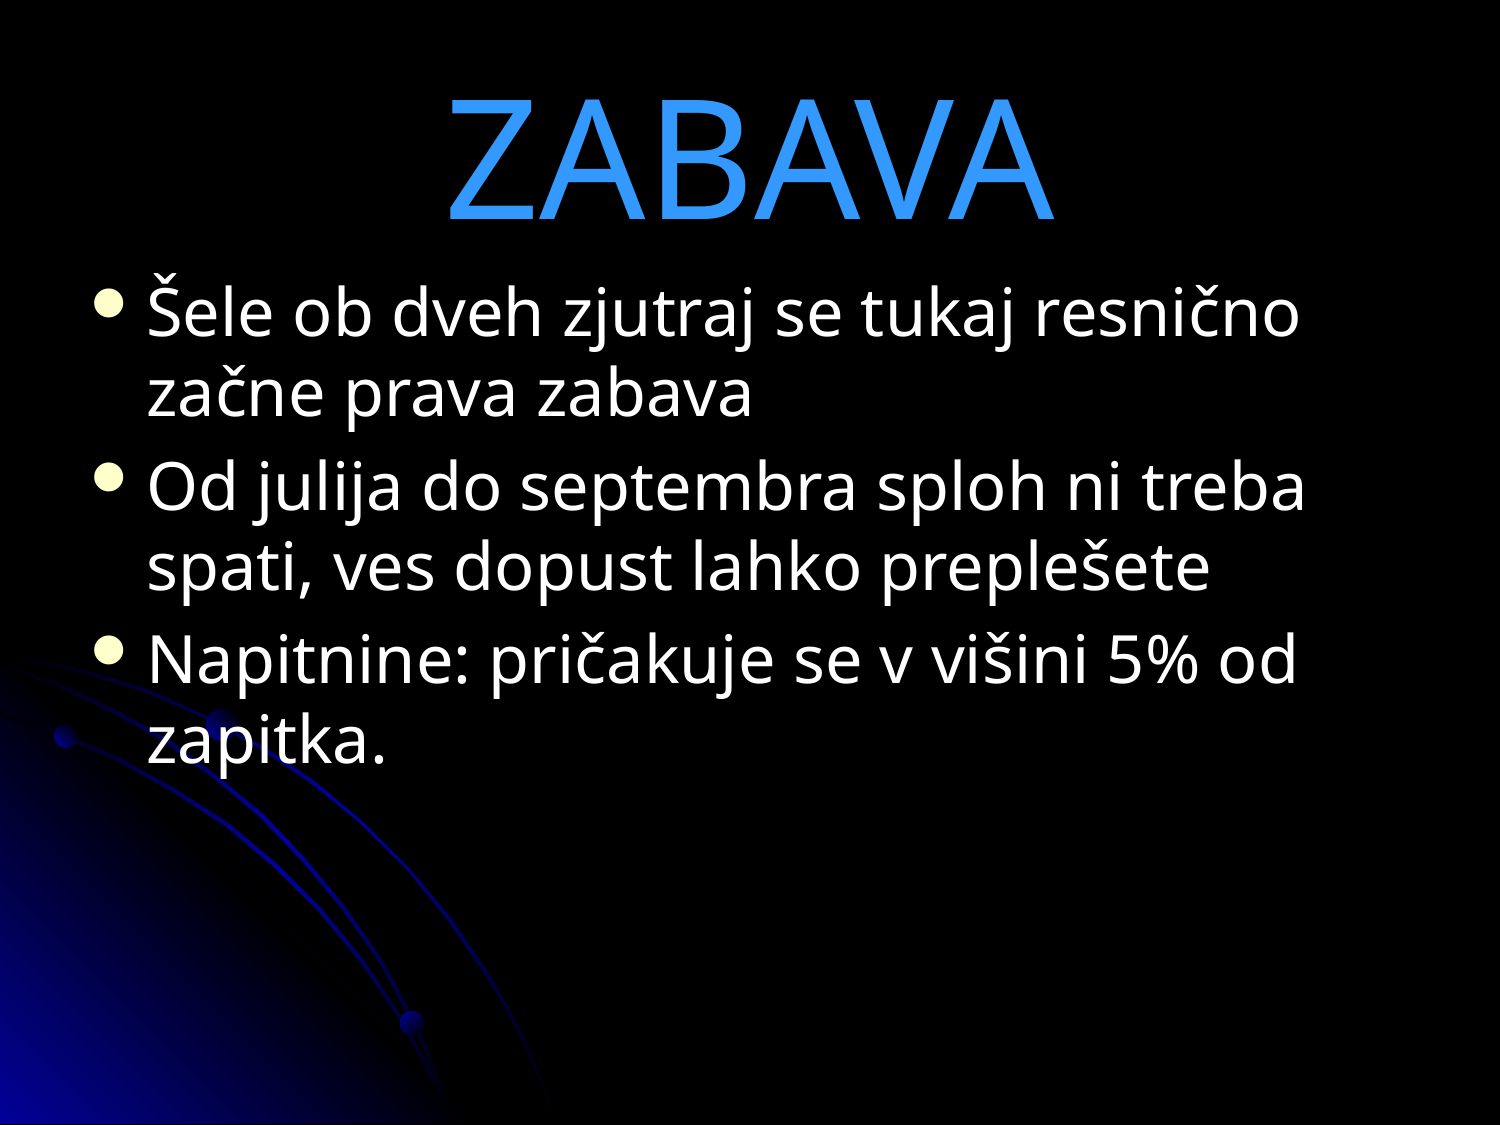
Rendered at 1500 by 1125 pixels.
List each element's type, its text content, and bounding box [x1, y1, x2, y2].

title ZABAVA [75, 45, 1425, 233]
list Šele ob dveh zjutraj se tukaj resnično začne prava zabava Od julija do septembra sploh ni treba spati, ves dopust lahko preplešete Napitnine: pričakuje se v višini 5% od zapitka. [75, 262, 1425, 1006]
